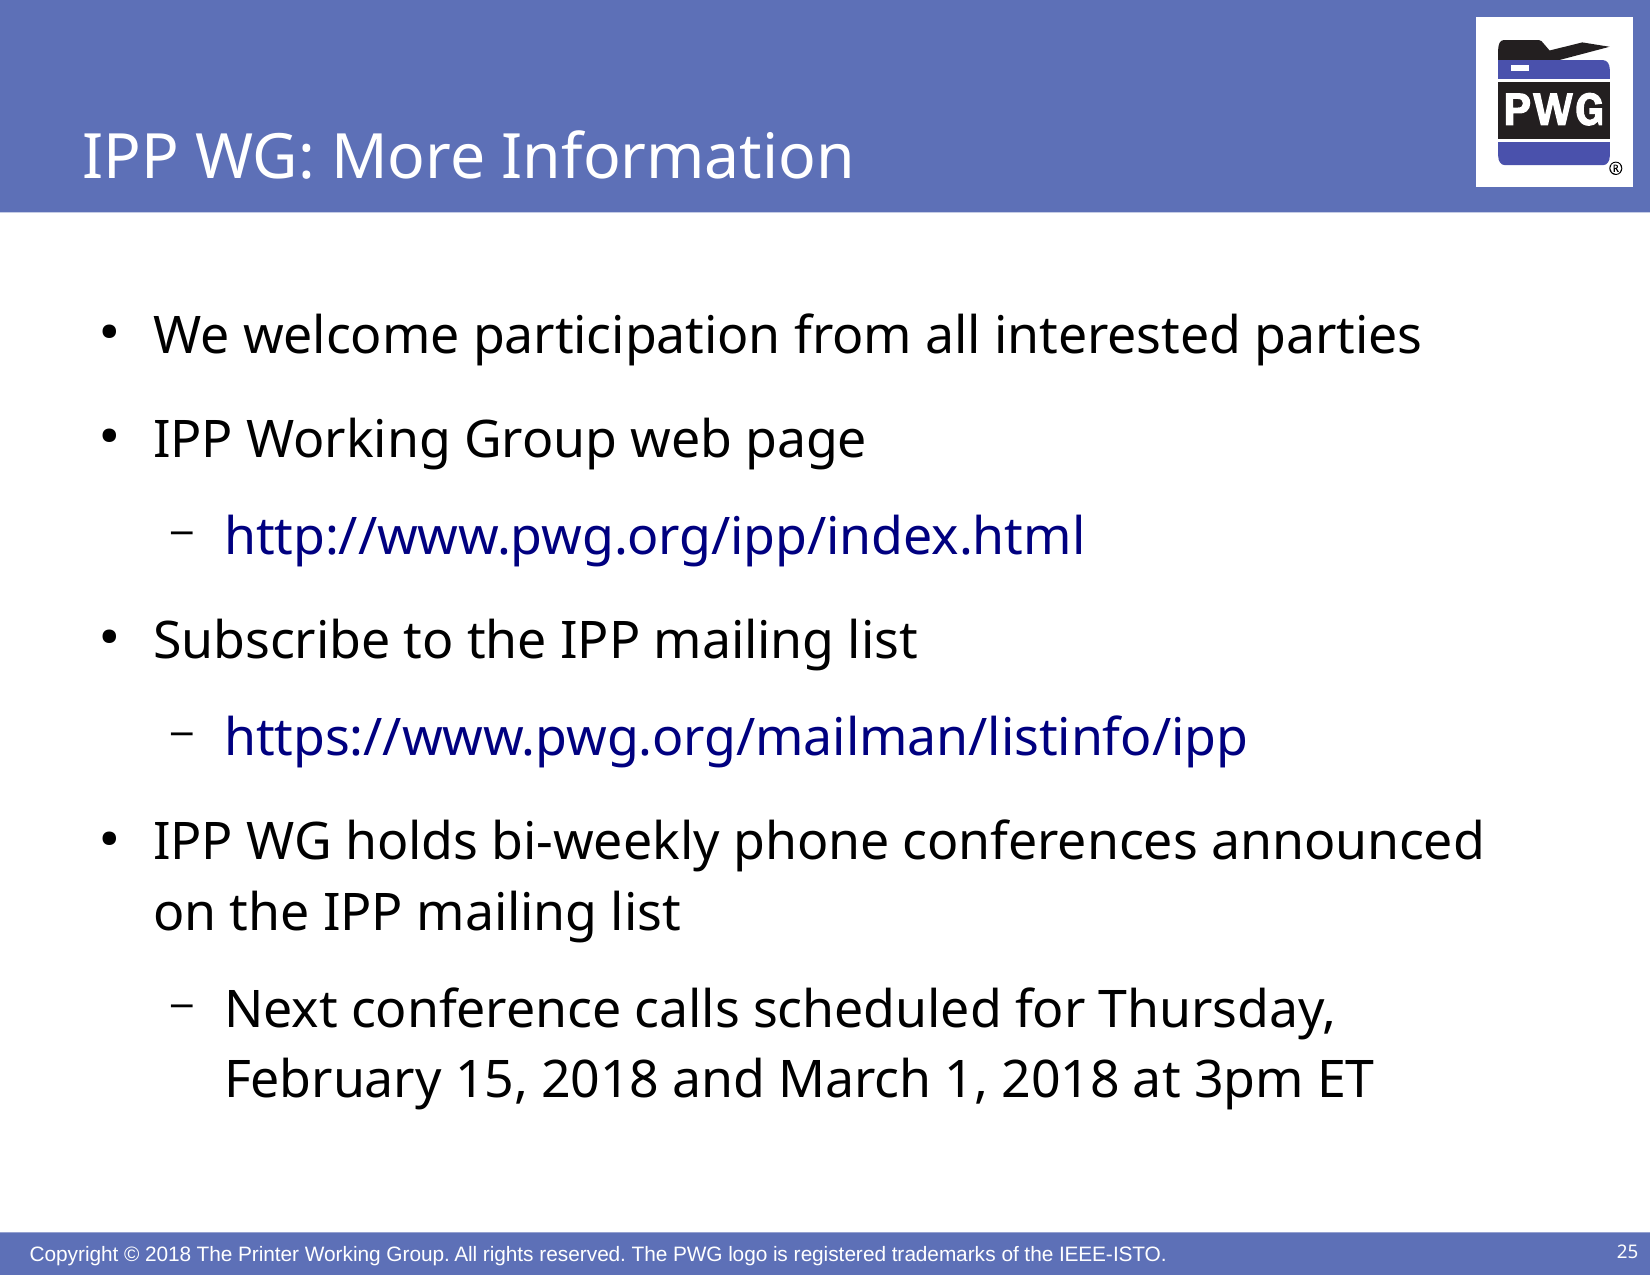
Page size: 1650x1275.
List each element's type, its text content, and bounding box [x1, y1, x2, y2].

list We welcome participation from all interested parties IPP Working Group web page http://www.pwg.org/ipp/index.html Subscribe to the IPP mailing list https://www.pwg.org/mailman/listinfo/ipp IPP WG holds bi-weekly phone conferences announced on the IPP mailing list Next conference calls scheduled for Thursday, February 15, 2018 and March 1, 2018 at 3pm ET [82, 298, 1568, 1186]
title IPP WG: More Information [82, 8, 1451, 198]
